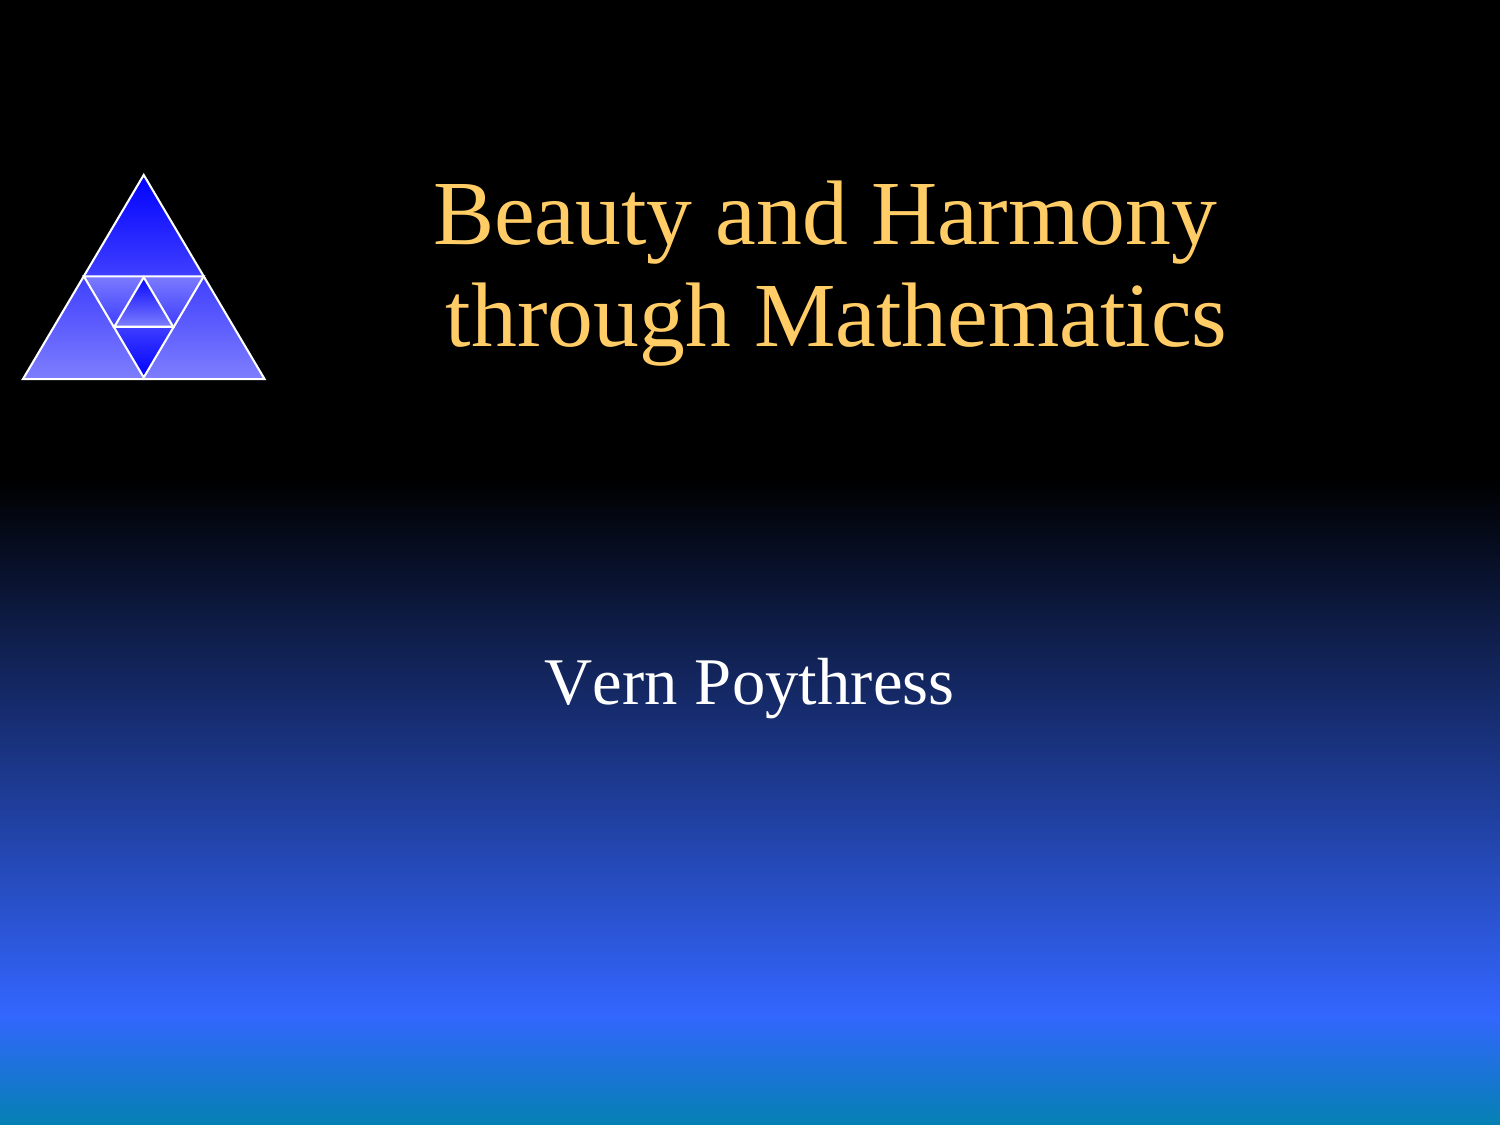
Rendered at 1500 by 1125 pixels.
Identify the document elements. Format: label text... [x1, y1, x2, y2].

title Beauty and Harmony through Mathematics [287, 155, 1388, 374]
subtitle Vern Poythress [225, 637, 1276, 926]
